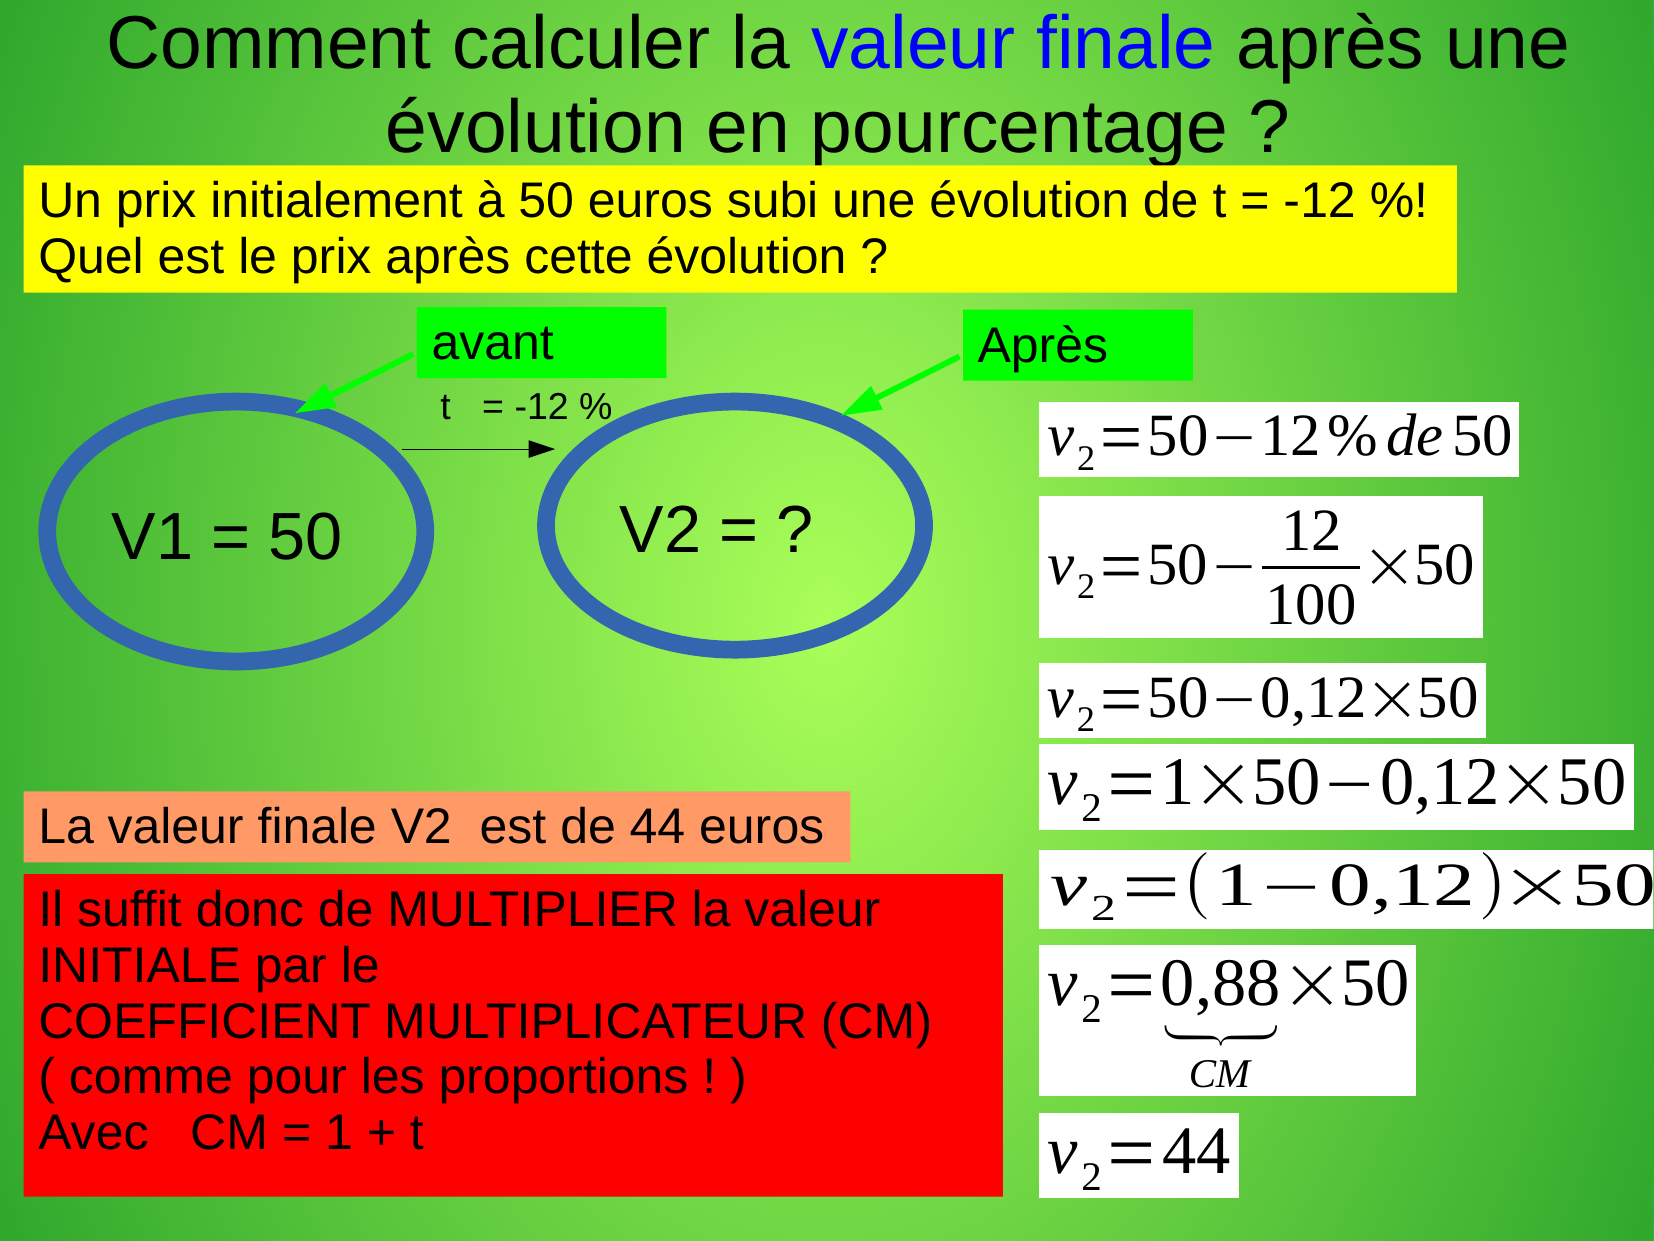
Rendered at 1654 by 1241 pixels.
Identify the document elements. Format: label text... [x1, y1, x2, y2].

chart [1039, 744, 1634, 830]
title Comment calculer la valeur finale après une évolution en pourcentage ? [94, 0, 1583, 169]
text_box avant [416, 307, 667, 379]
text_box V2 = ? [605, 484, 877, 574]
chart [1039, 662, 1487, 739]
chart [1039, 401, 1520, 477]
chart [1039, 1113, 1240, 1199]
chart [1039, 496, 1483, 639]
text_box Un prix initialement à 50 euros subi une évolution de t = -12 %! Quel est le prix après cette évolution ? [23, 165, 1457, 293]
text_box Il suffit donc de MULTIPLIER la valeur INITIALE par le COEFFICIENT MULTIPLICATEUR (CM) ( comme pour les proportions ! ) Avec CM = 1 + t [23, 874, 1003, 1197]
chart [1039, 944, 1417, 1096]
text_box V1 = 50 [96, 491, 393, 581]
text_box t = -12 % [425, 378, 637, 436]
chart [1039, 850, 1654, 929]
text_box Après [963, 309, 1193, 381]
text_box La valeur finale V2 est de 44 euros [23, 791, 851, 863]
